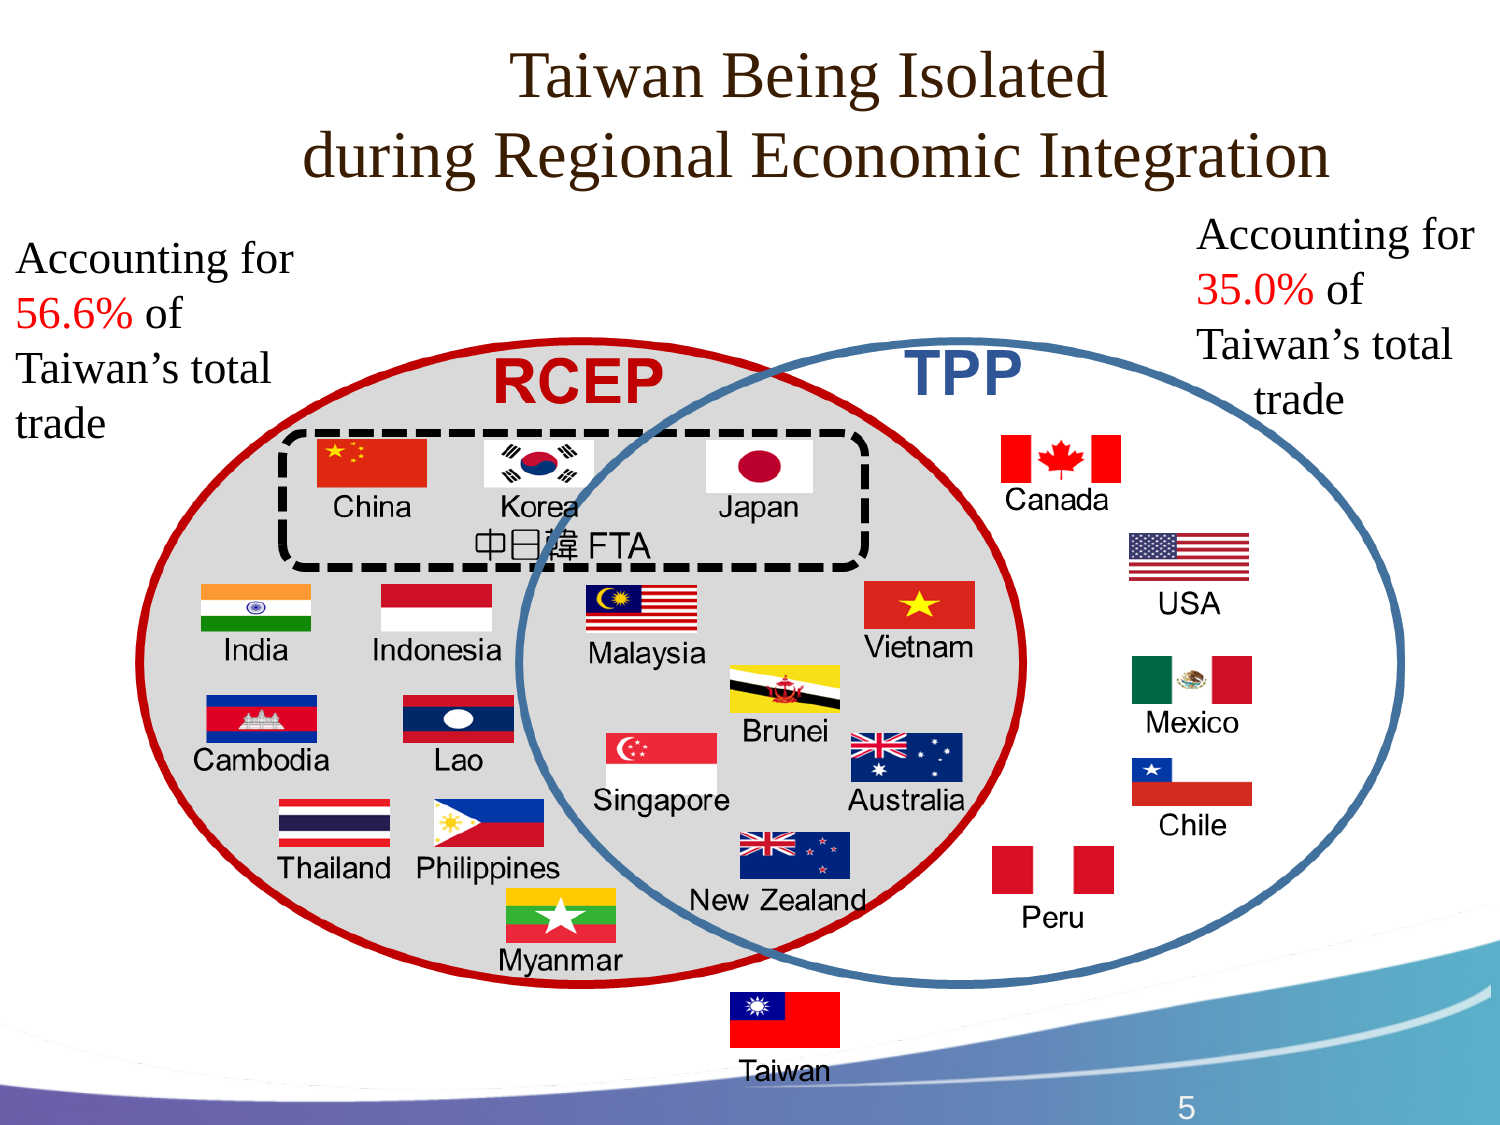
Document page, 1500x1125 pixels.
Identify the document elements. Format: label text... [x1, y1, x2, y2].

text_box Accounting for 56.6% of Taiwan’s total trade [0, 220, 313, 458]
text_box Taiwan Being Isolated during Regional Economic Integration [135, 23, 1500, 197]
picture [135, 314, 1405, 1107]
text_box Accounting for 35.0% of Taiwan’s total trade [1180, 196, 1500, 434]
